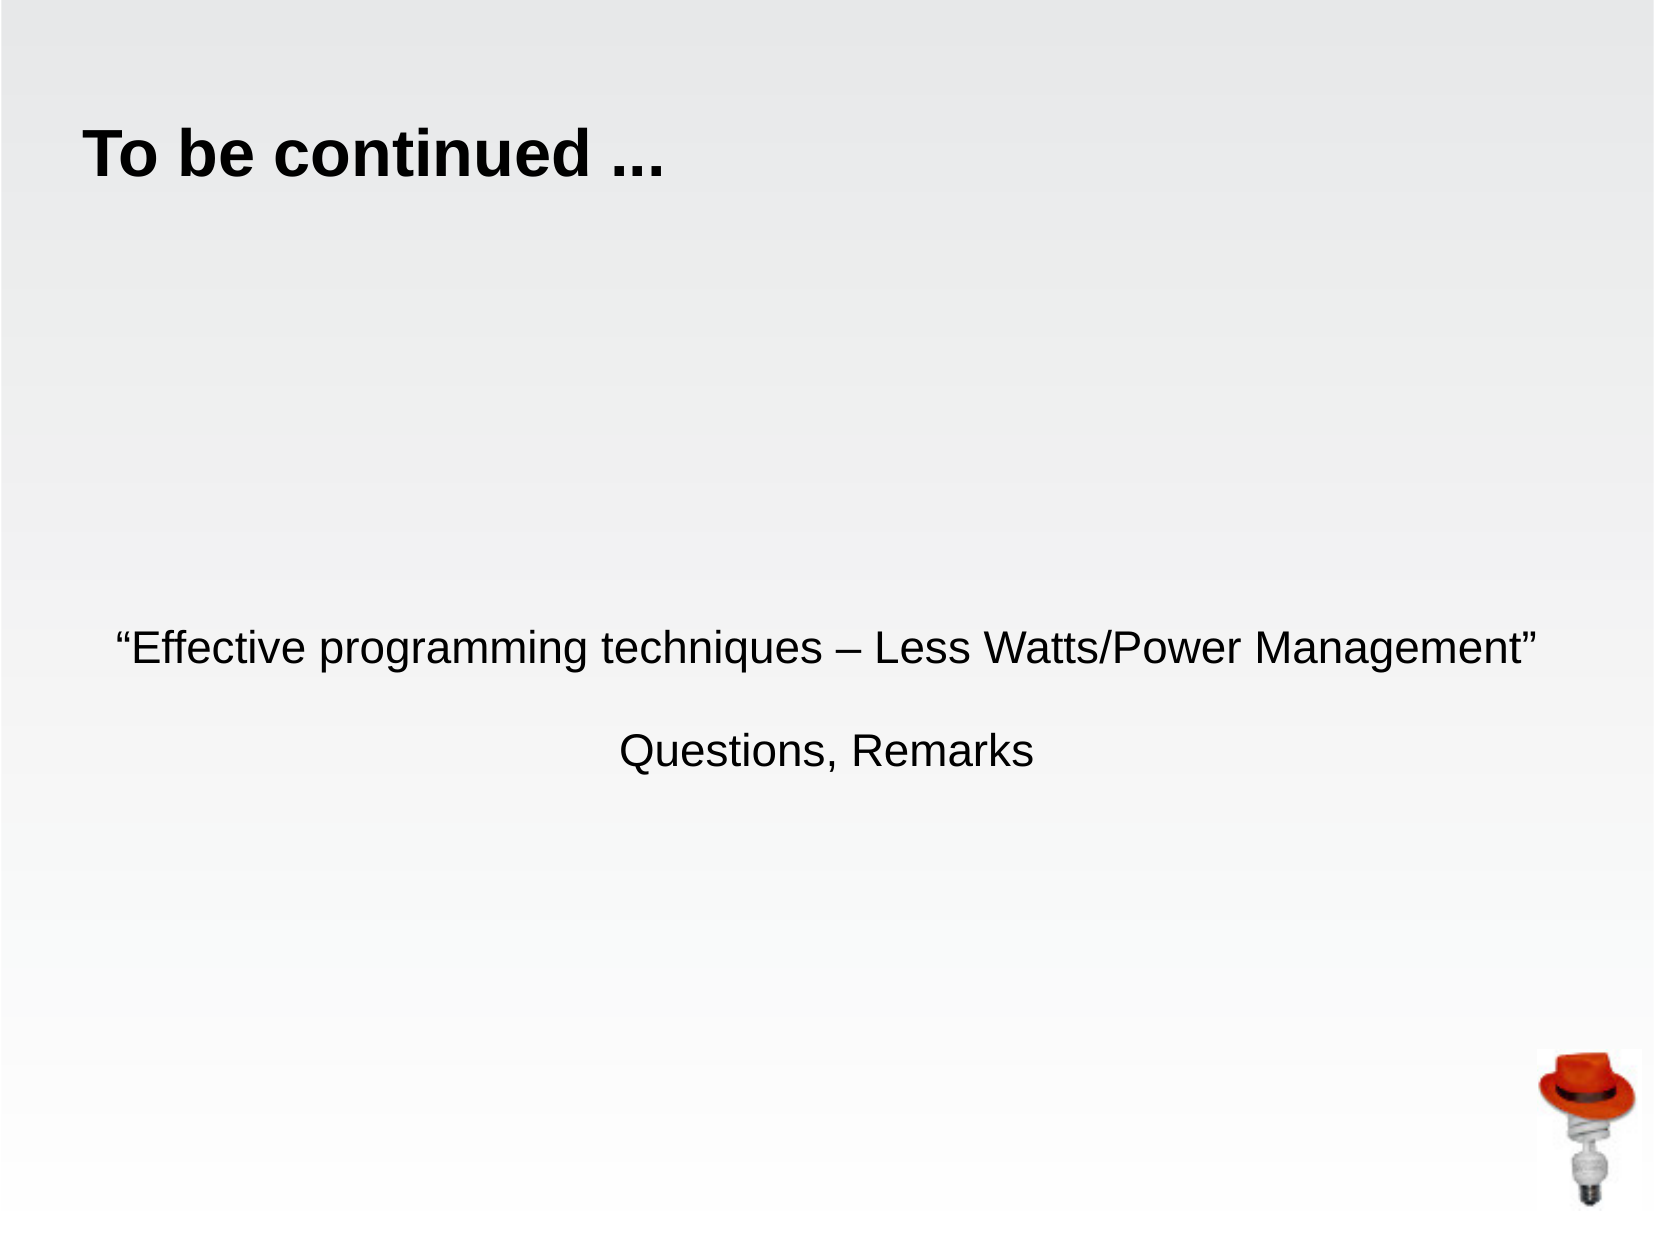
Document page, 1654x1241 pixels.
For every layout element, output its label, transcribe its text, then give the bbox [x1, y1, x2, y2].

picture [1, 0, 1654, 1241]
subtitle “Effective programming techniques – Less Watts/Power Management” Questions, Remarks [82, 297, 1571, 1102]
title To be continued ... [82, 49, 1571, 257]
